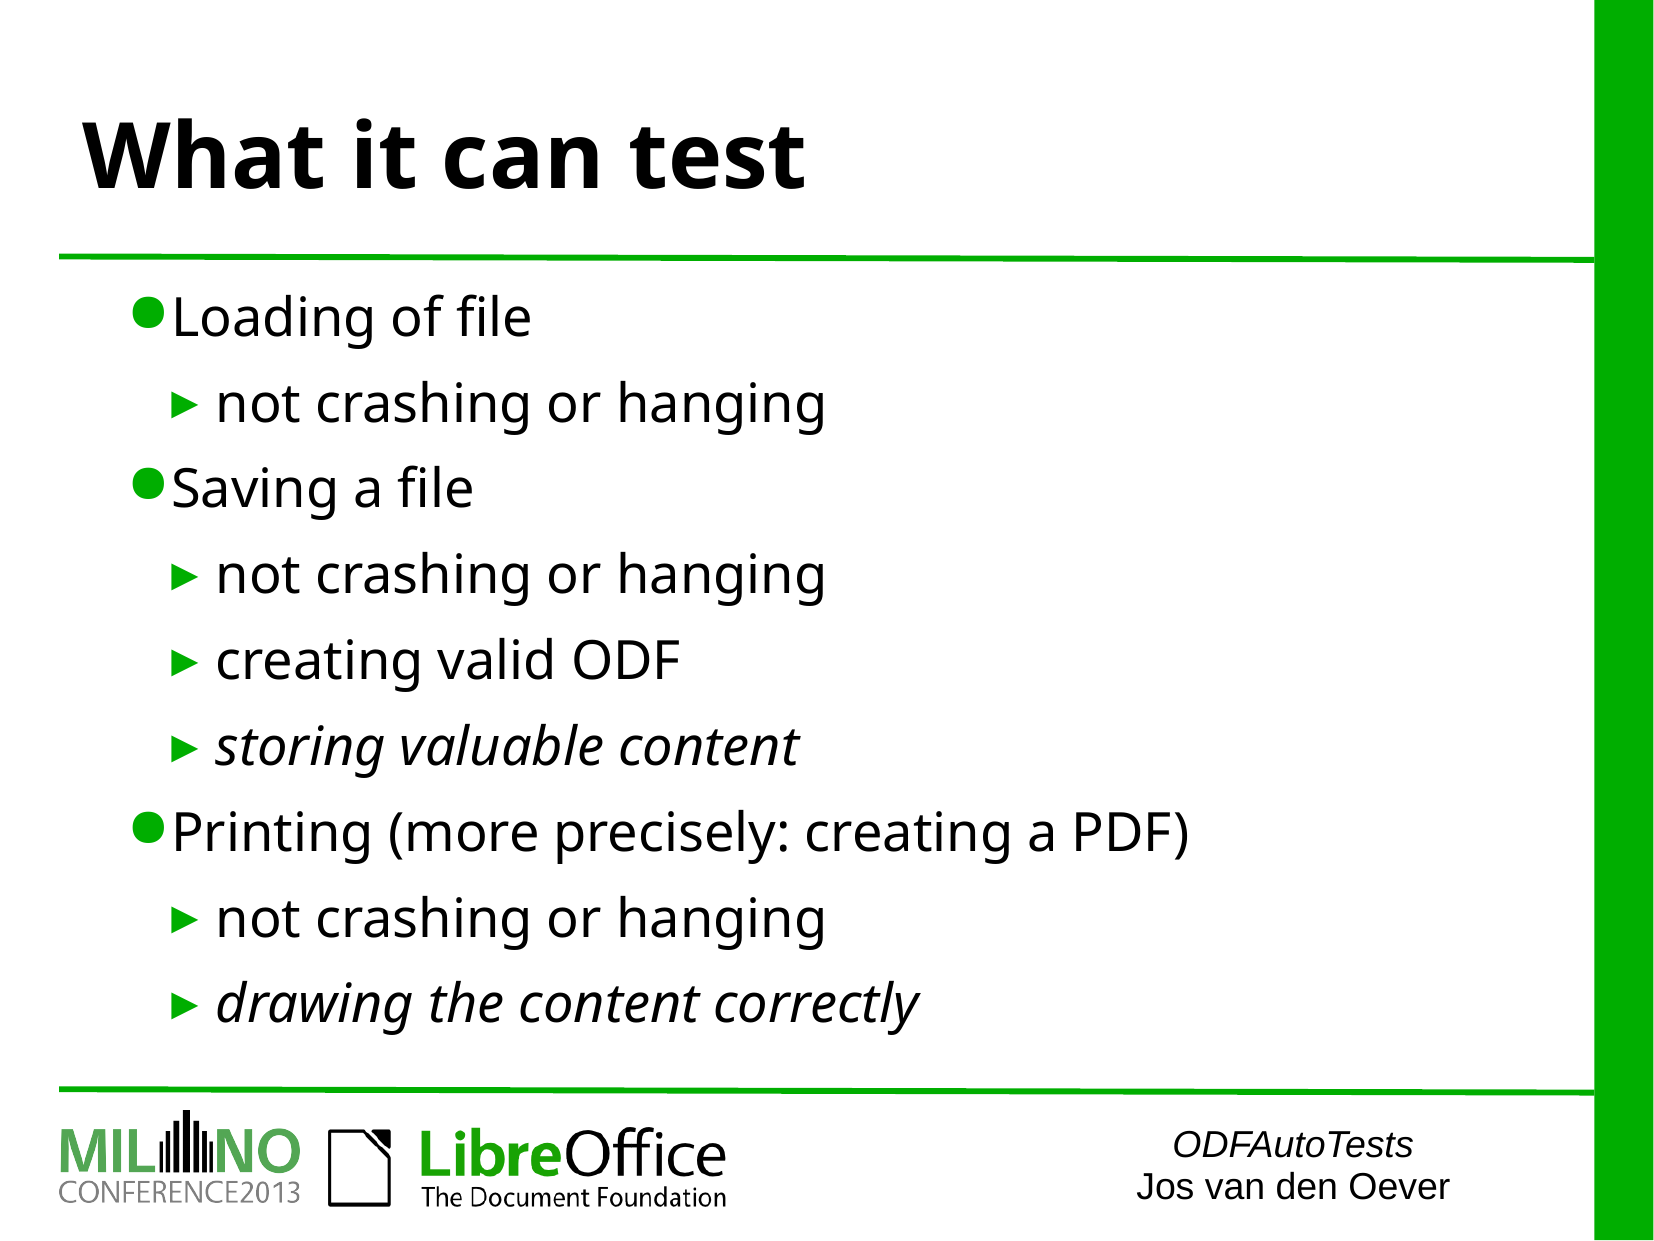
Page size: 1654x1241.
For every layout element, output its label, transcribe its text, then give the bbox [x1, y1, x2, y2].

title What it can test [82, 49, 1571, 257]
list Loading of file not crashing or hanging Saving a file not crashing or hanging creating valid ODF storing valuable content Printing (more precisely: creating a PDF) not crashing or hanging drawing the content correctly [82, 278, 1571, 1241]
picture [59, 1110, 82, 1203]
